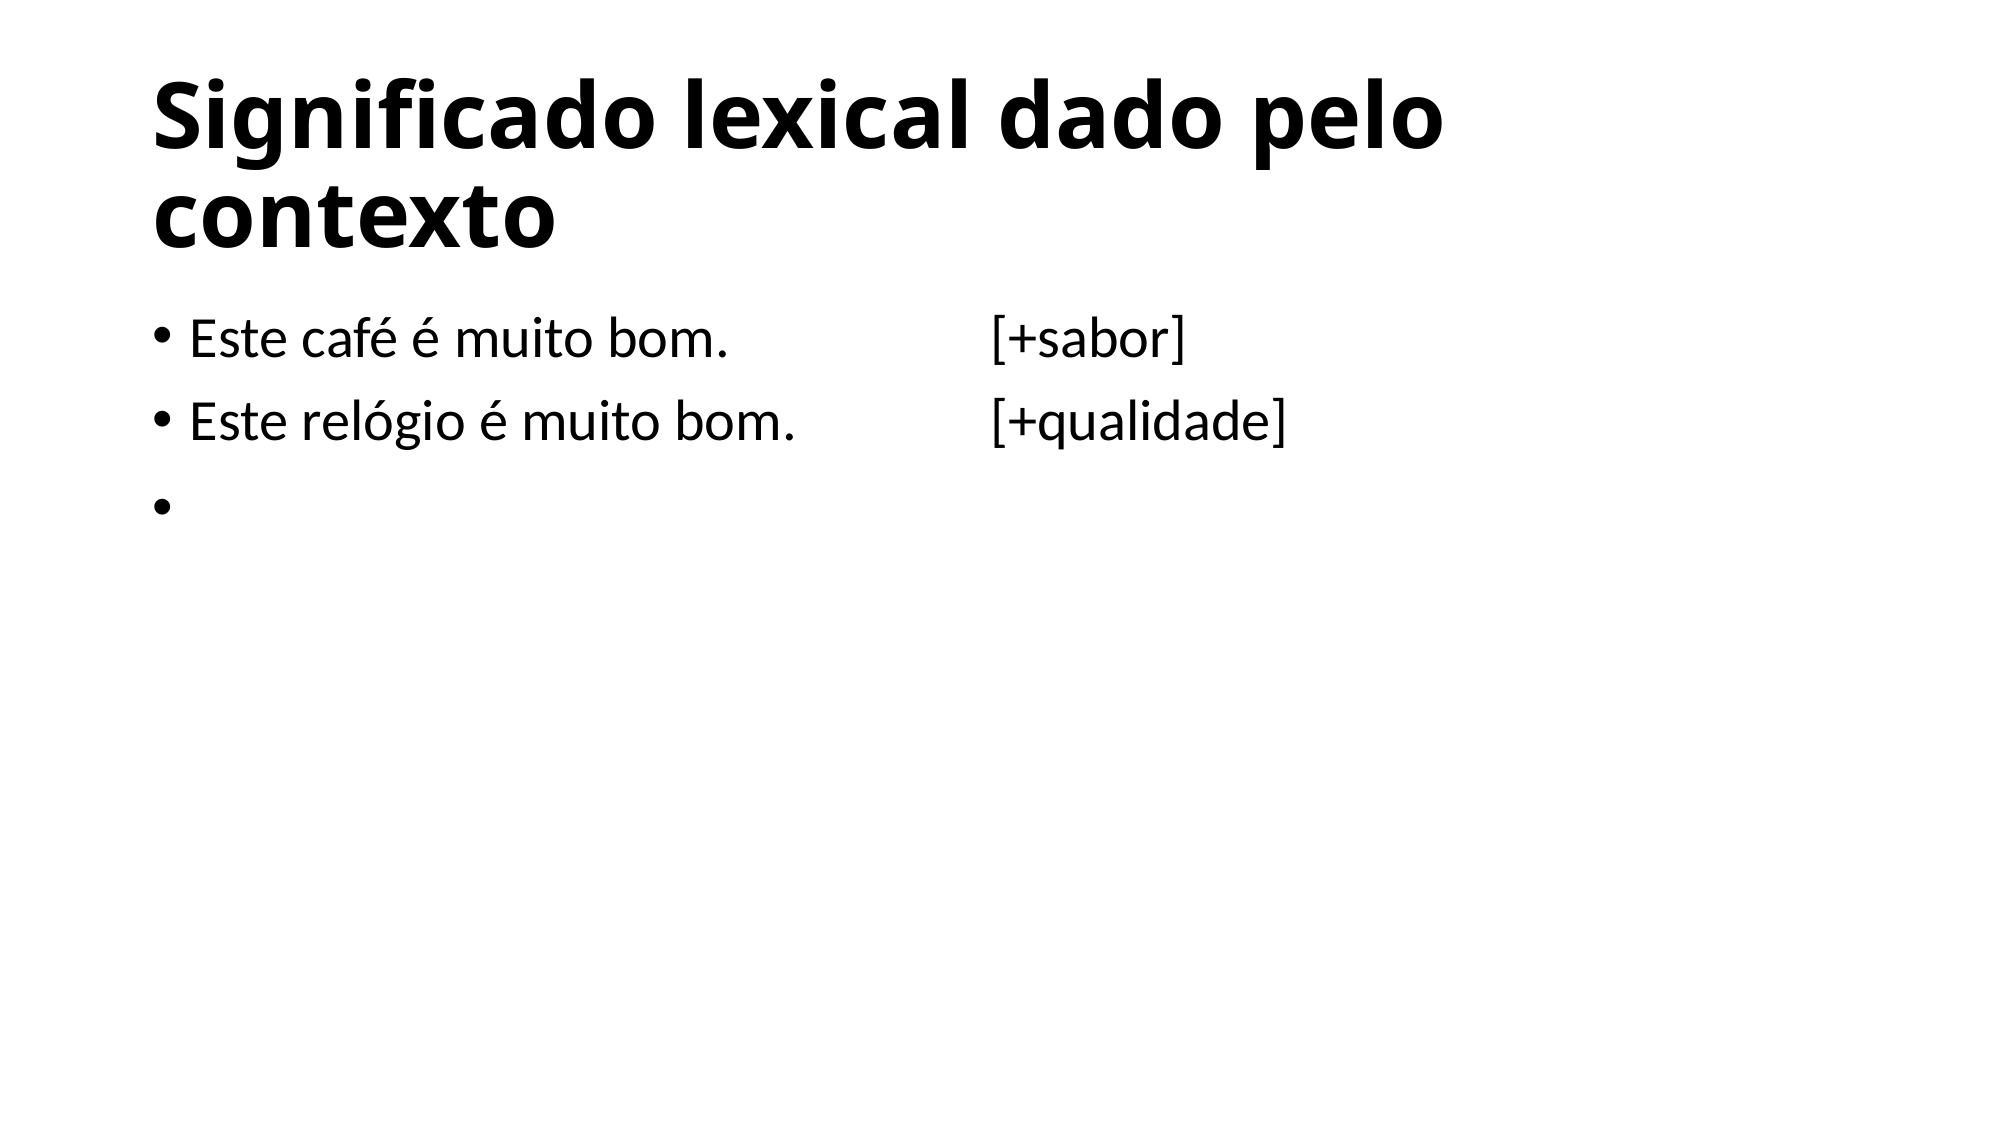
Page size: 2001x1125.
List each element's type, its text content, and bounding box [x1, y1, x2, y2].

title Significado lexical dado pelo contexto [137, 59, 1863, 278]
list Este café é muito bom. [+sabor] Este relógio é muito bom. [+qualidade] [137, 299, 1863, 1014]
